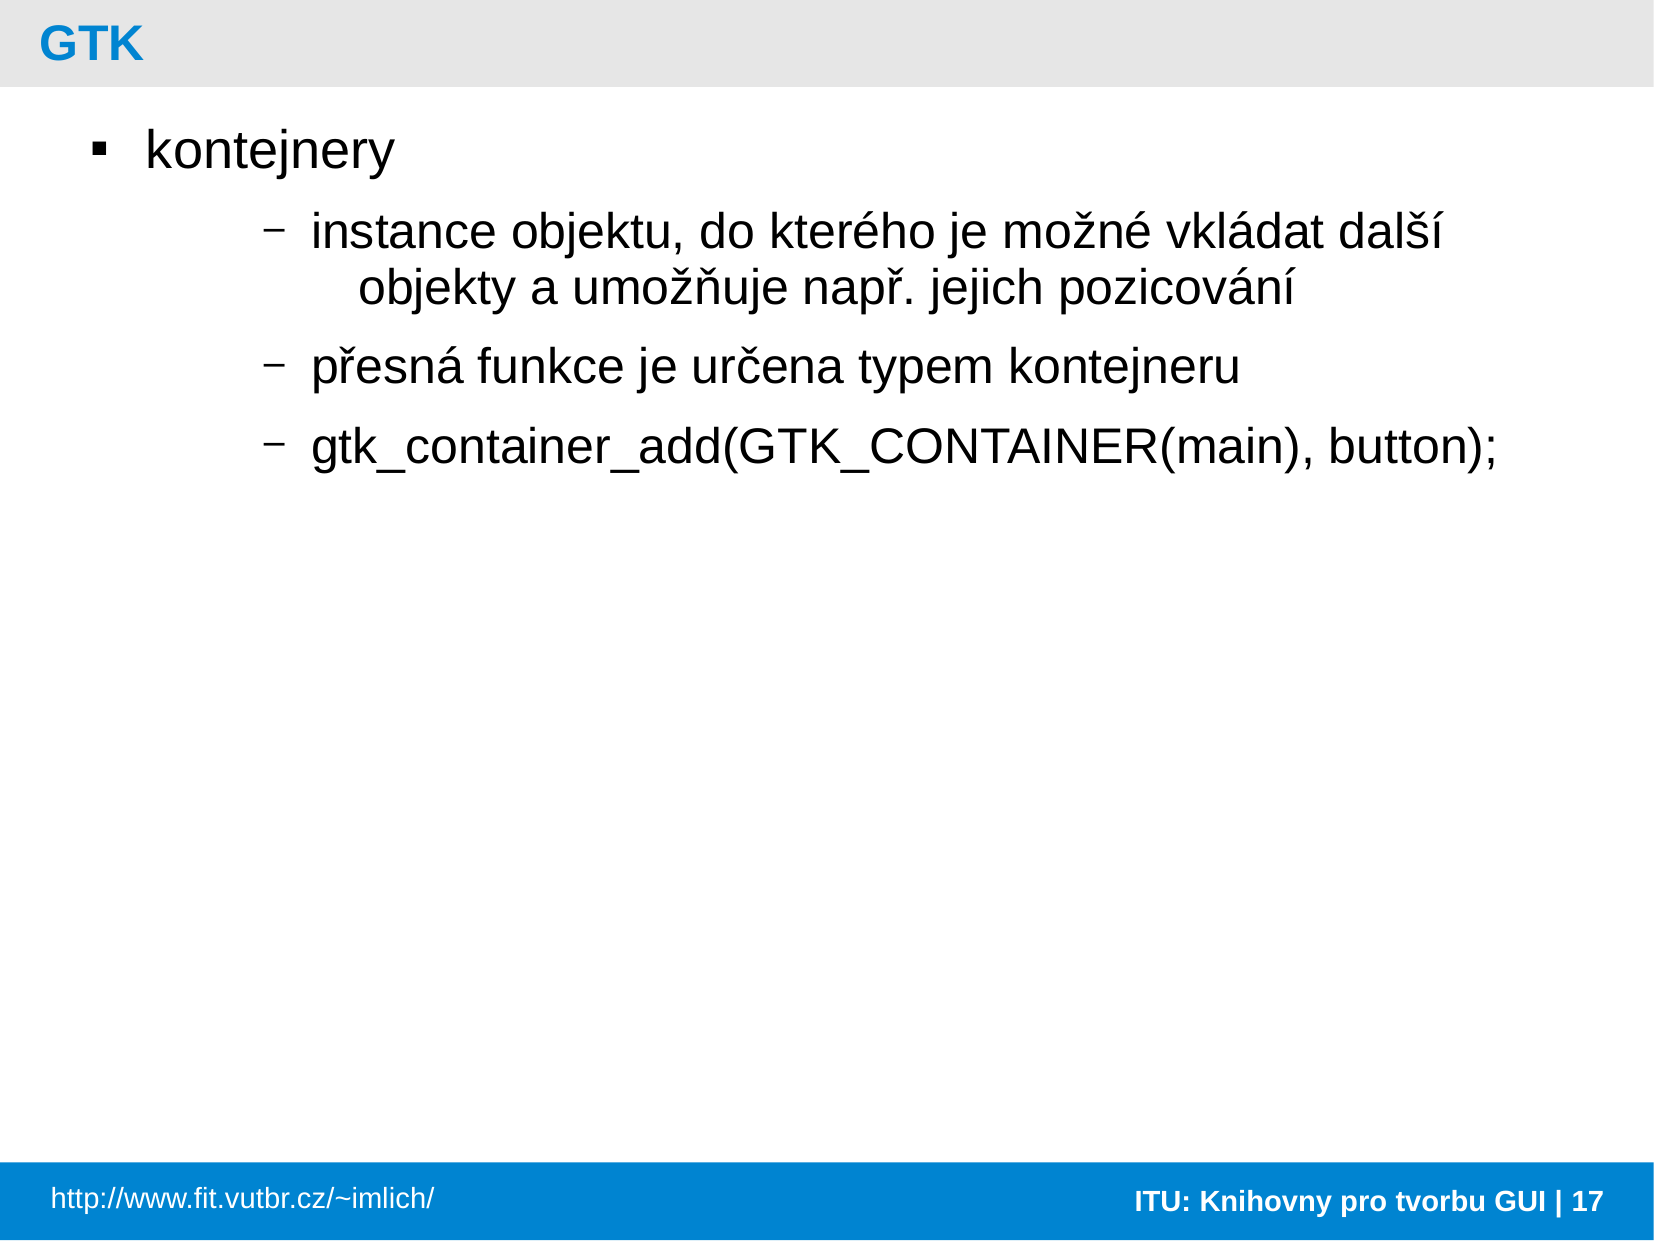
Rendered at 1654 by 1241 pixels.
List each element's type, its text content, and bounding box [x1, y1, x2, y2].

title GTK [39, 11, 1615, 76]
list kontejnery instance objektu, do kterého je možné vkládat další objekty a umožňuje např. jejich pozicování přesná funkce je určena typem kontejneru gtk_container_add(GTK_CONTAINER(main), button); [75, 119, 1564, 1111]
